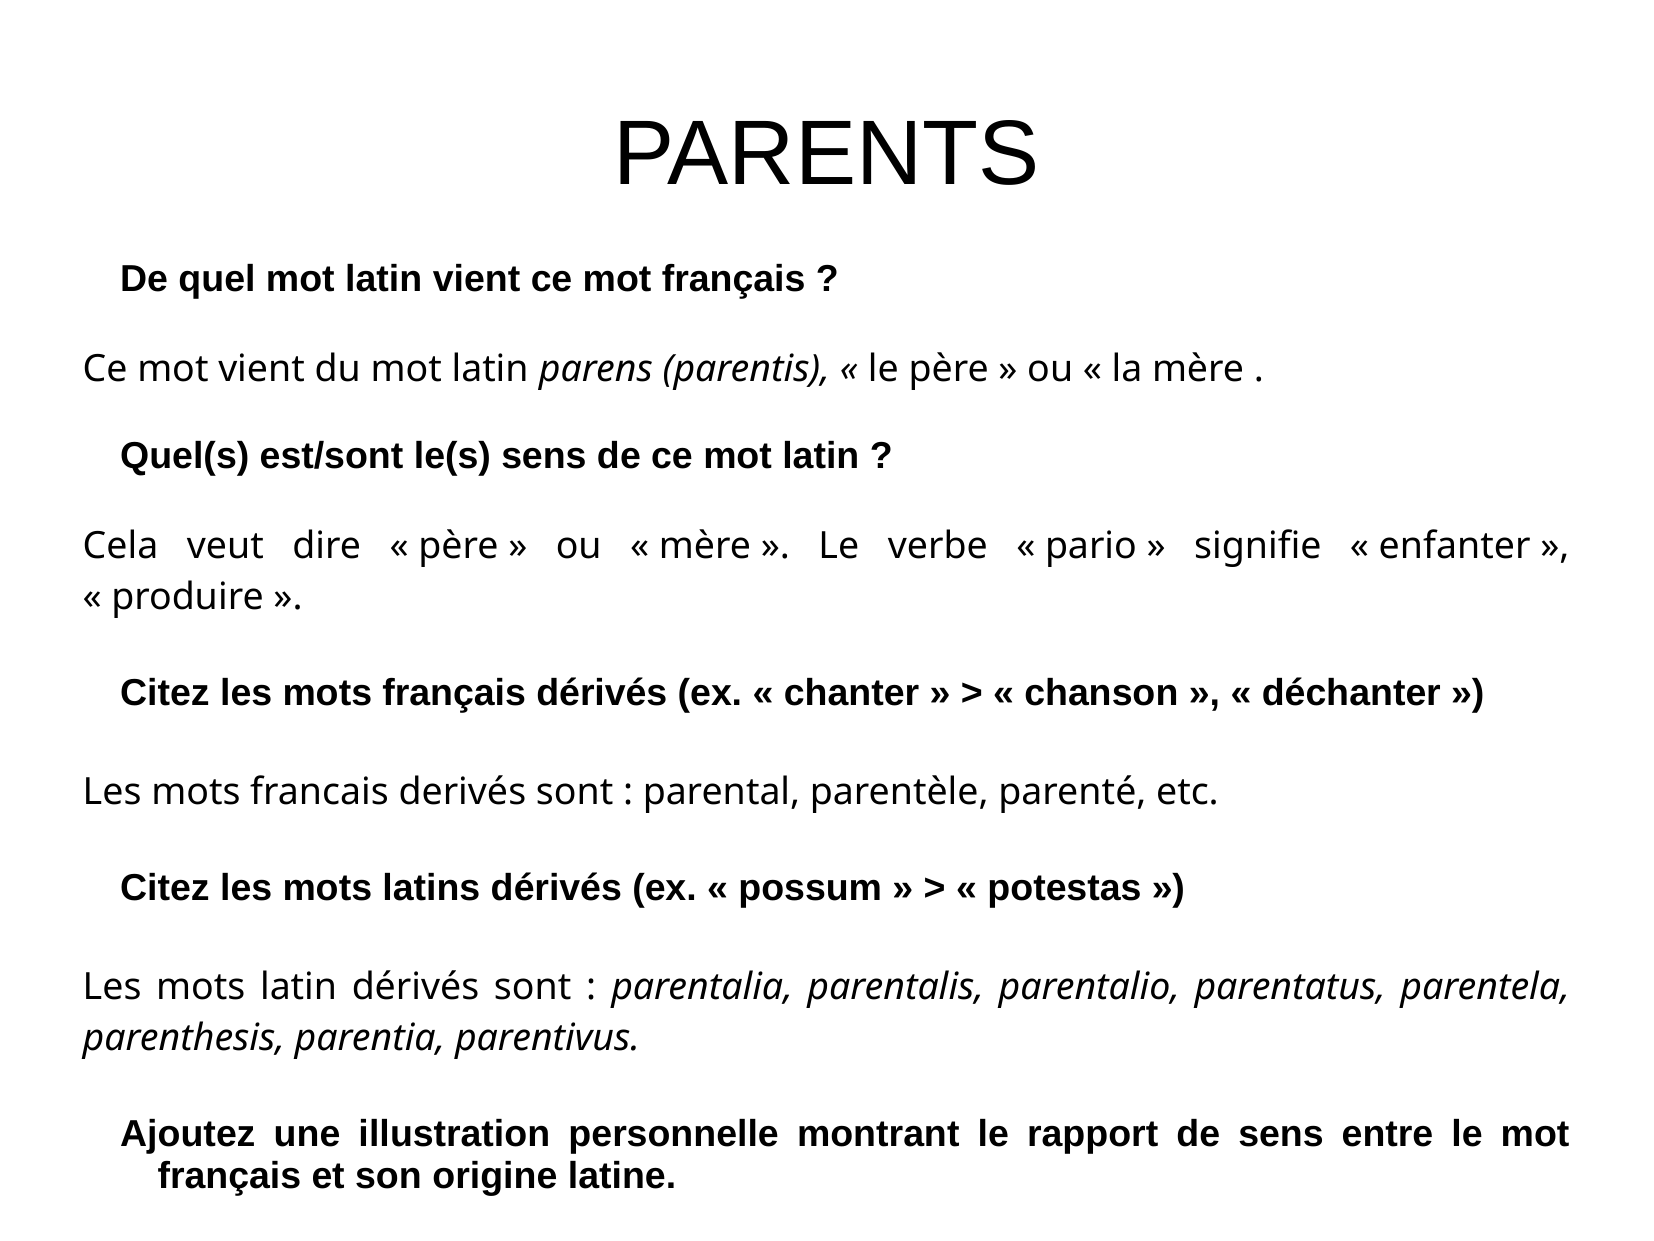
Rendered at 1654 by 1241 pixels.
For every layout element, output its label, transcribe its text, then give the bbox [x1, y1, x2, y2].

subtitle De quel mot latin vient ce mot français ? Ce mot vient du mot latin parens (parentis), « le père » ou « la mère . Quel(s) est/sont le(s) sens de ce mot latin ? Cela veut dire « père » ou « mère ». Le verbe « pario » signifie « enfanter », « produire ». Citez les mots français dérivés (ex. « chanter » > « chanson », « déchanter ») Les mots francais derivés sont : parental, parentèle, parenté, etc. Citez les mots latins dérivés (ex. « possum » > « potestas ») Les mots latin dérivés sont : parentalia, parentalis, parentalio, parentatus, parentela, parenthesis, parentia, parentivus. Ajoutez une illustration personnelle montrant le rapport de sens entre le mot français et son origine latine. [82, 129, 1571, 1241]
title PARENTS [82, 49, 1571, 129]
